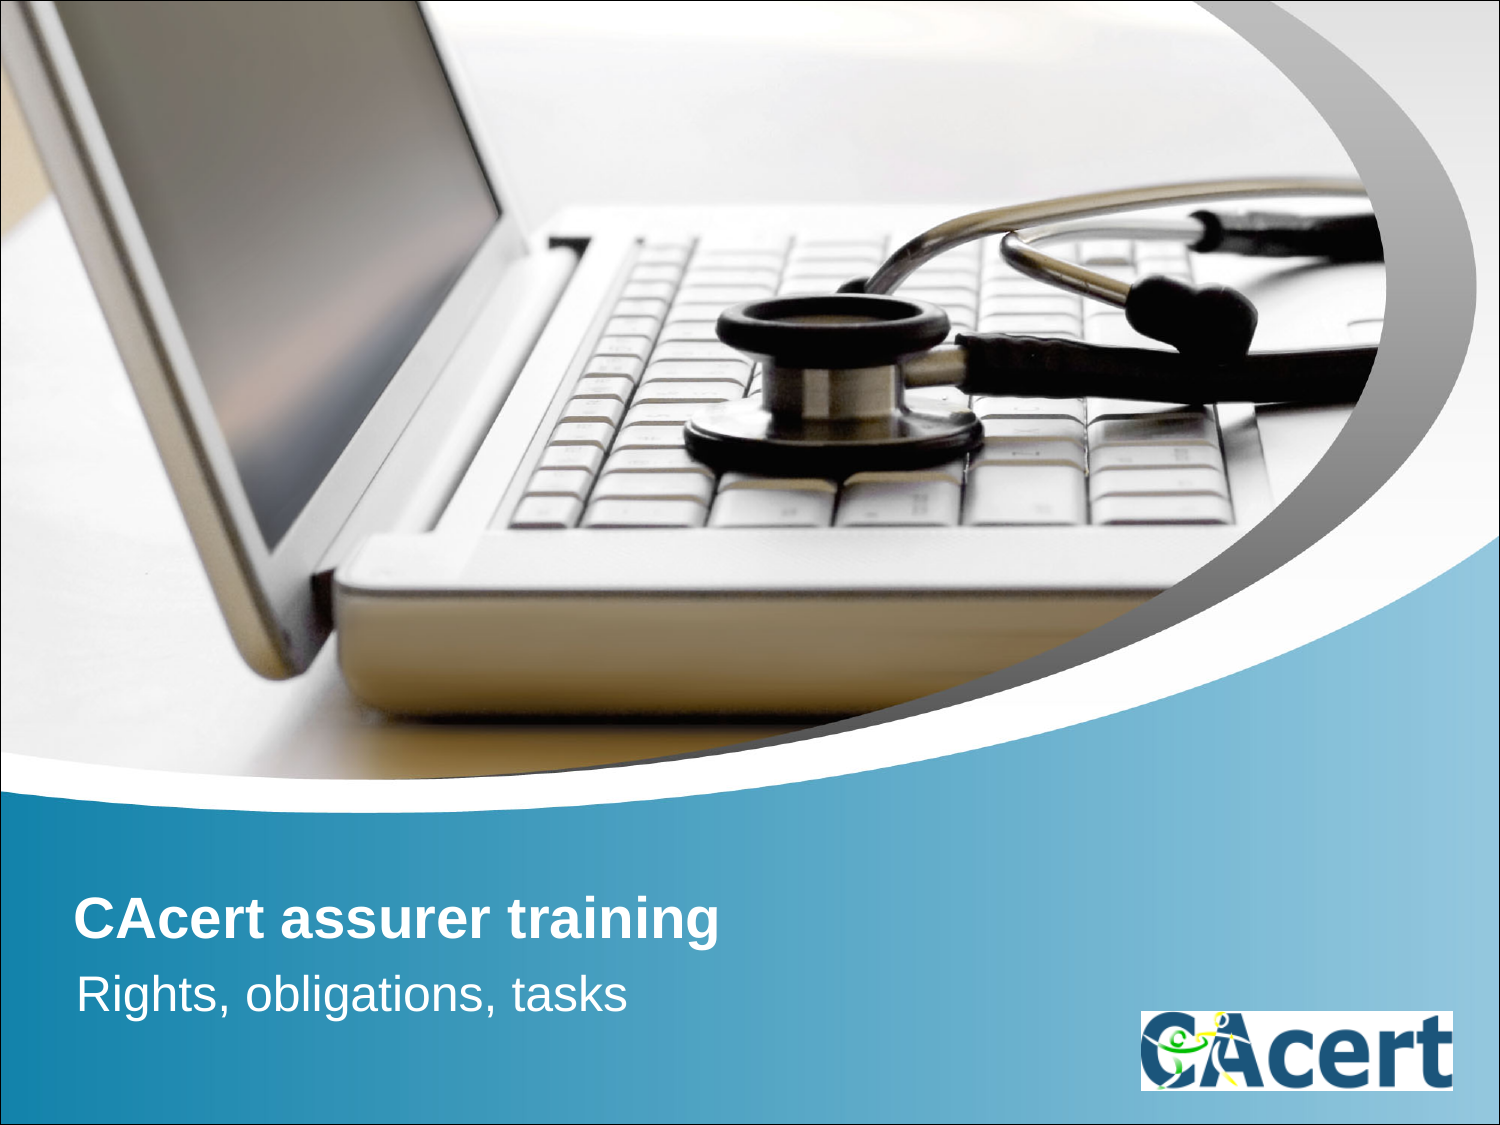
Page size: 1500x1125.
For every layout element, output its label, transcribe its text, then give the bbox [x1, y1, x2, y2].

title CAcert assurer training [58, 847, 1431, 959]
subtitle Rights, obligations, tasks [29, 958, 1034, 1093]
picture [1, 1, 1499, 1124]
